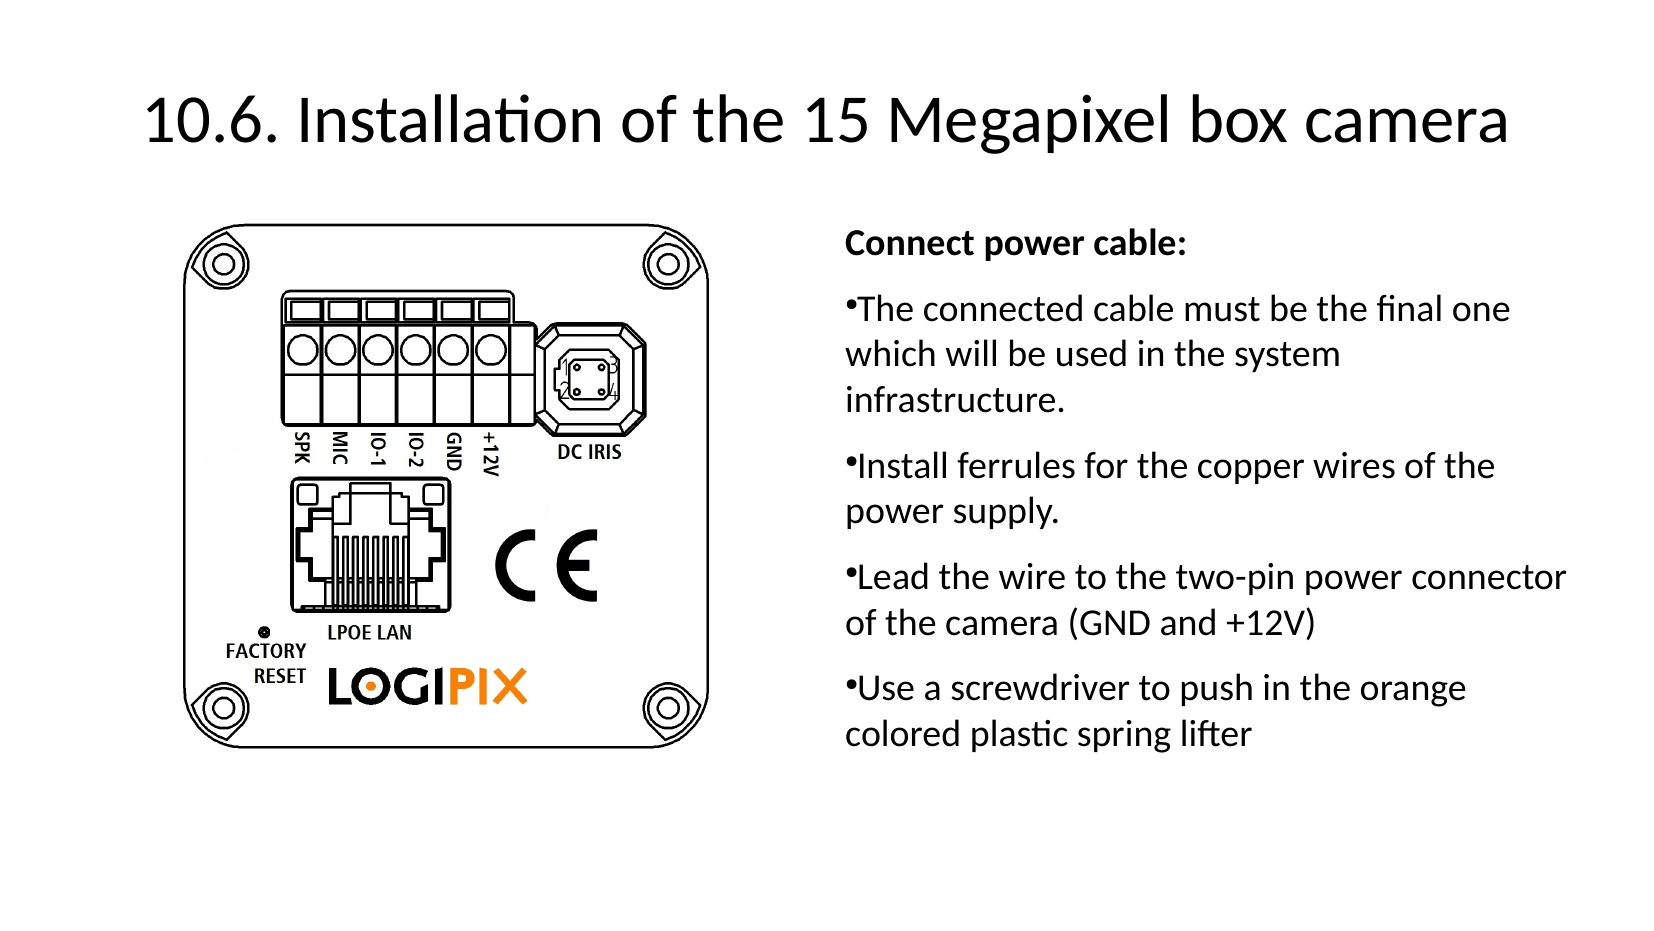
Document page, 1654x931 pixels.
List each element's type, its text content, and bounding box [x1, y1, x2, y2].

list Connect power cable: The connected cable must be the final one which will be used in the system infrastructure. Install ferrules for the copper wires of the power supply. Lead the wire to the two-pin power connector of the camera (GND and +12V) Use a screwdriver to push in the orange colored plastic spring lifter [845, 217, 1572, 758]
picture [171, 217, 720, 758]
title 10.6. Installation of the 15 Megapixel box camera [82, 73, 1571, 157]
